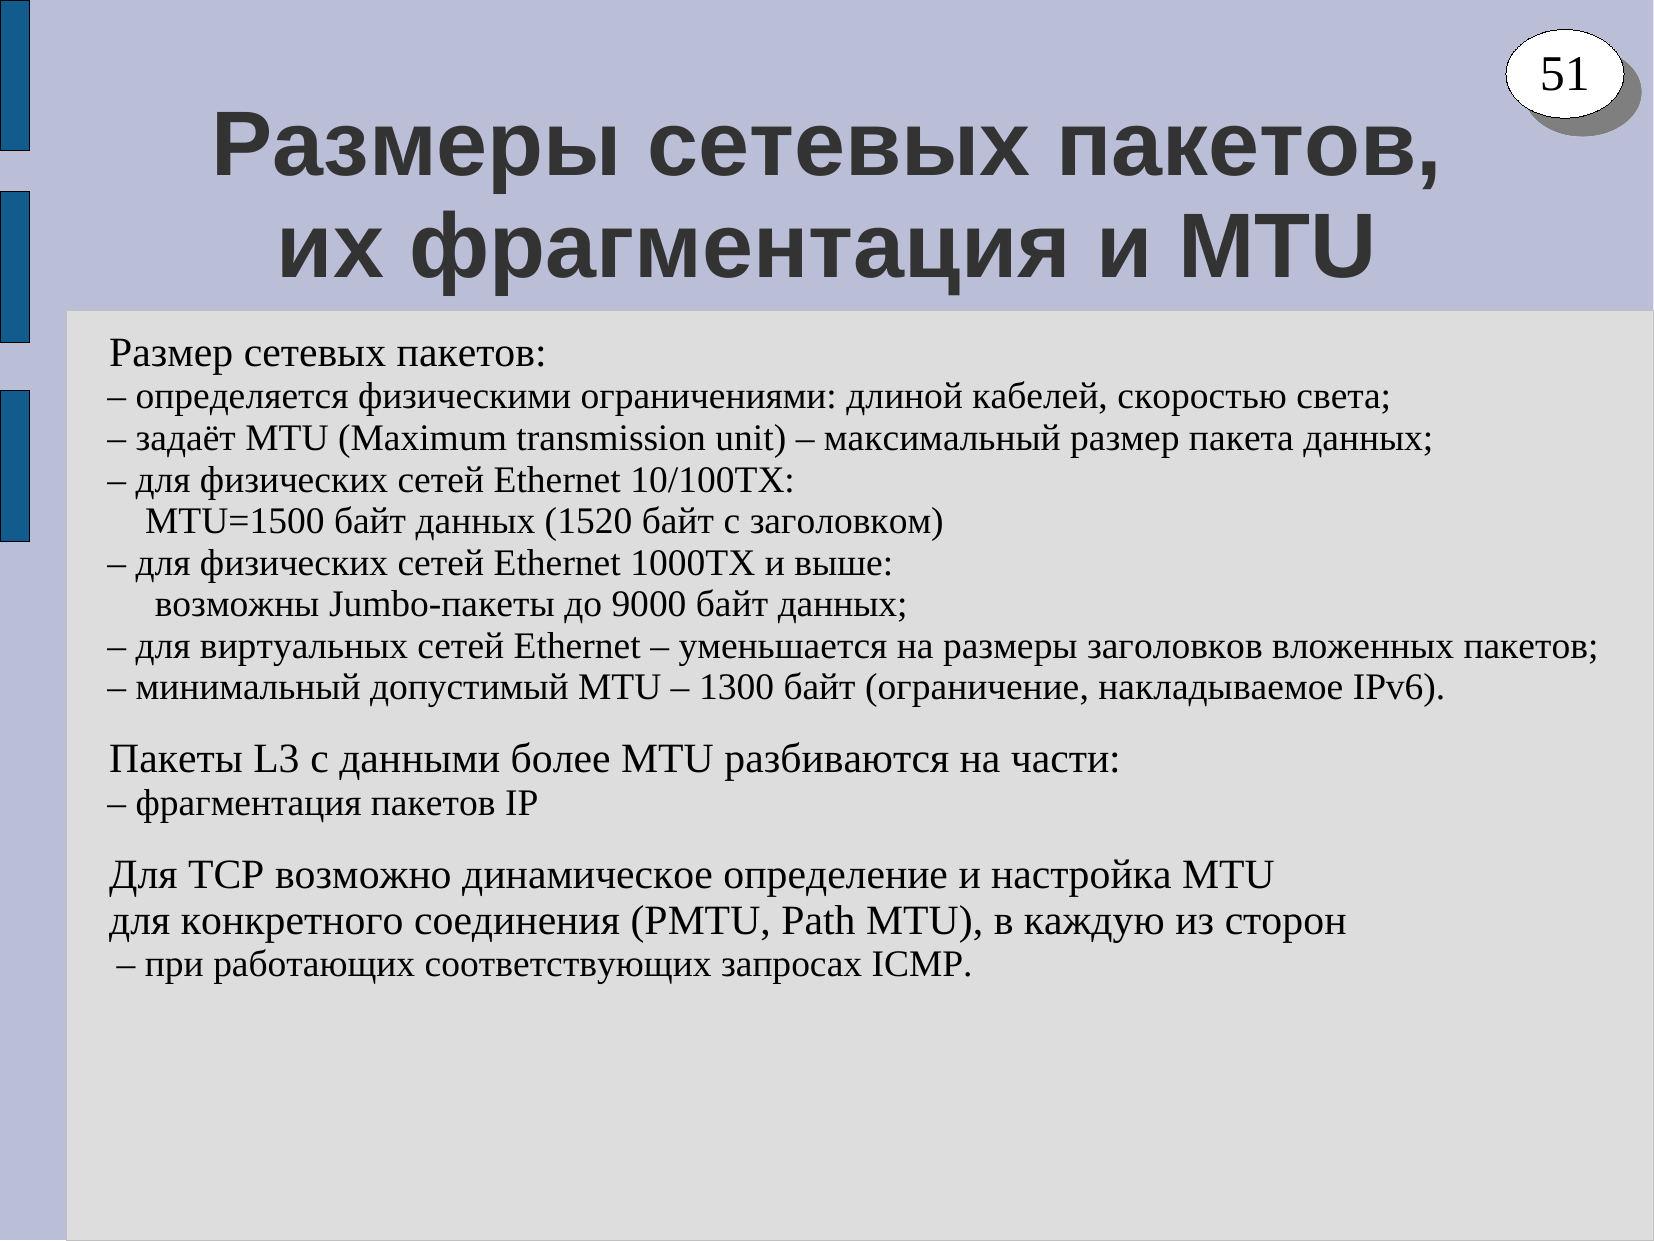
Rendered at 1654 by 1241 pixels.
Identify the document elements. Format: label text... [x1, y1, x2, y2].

text_box 51 [1505, 29, 1625, 119]
title Размеры сетевых пакетов, их фрагментация и MTU [121, 91, 1534, 299]
text_box Размер сетевых пакетов: – определяется физическими ограничениями: длиной кабелей, скоростью света; – задаёт MTU (Maximum transmission unit) – максимальный размер пакета данных; – для физических сетей Ethernet 10/100TX: MTU=1500 байт данных (1520 байт с заголовком) – для физических сетей Ethernet 1000TX и выше: возможны Jumbo-пакеты до 9000 байт данных; – для виртуальных сетей Ethernet – уменьшается на размеры заголовков вложенных пакетов; – минимальный допустимый MTU – 1300 байт (ограничение, накладываемое IPv6). Пакеты L3 с данными более MTU разбиваются на части: – фрагментация пакетов IP Для TCP возможно динамическое определение и настройка MTU для конкретного соединения (PMTU, Path MTU), в каждую из сторон – при работающих соответствующих запросах ICMP. [94, 329, 1628, 1241]
